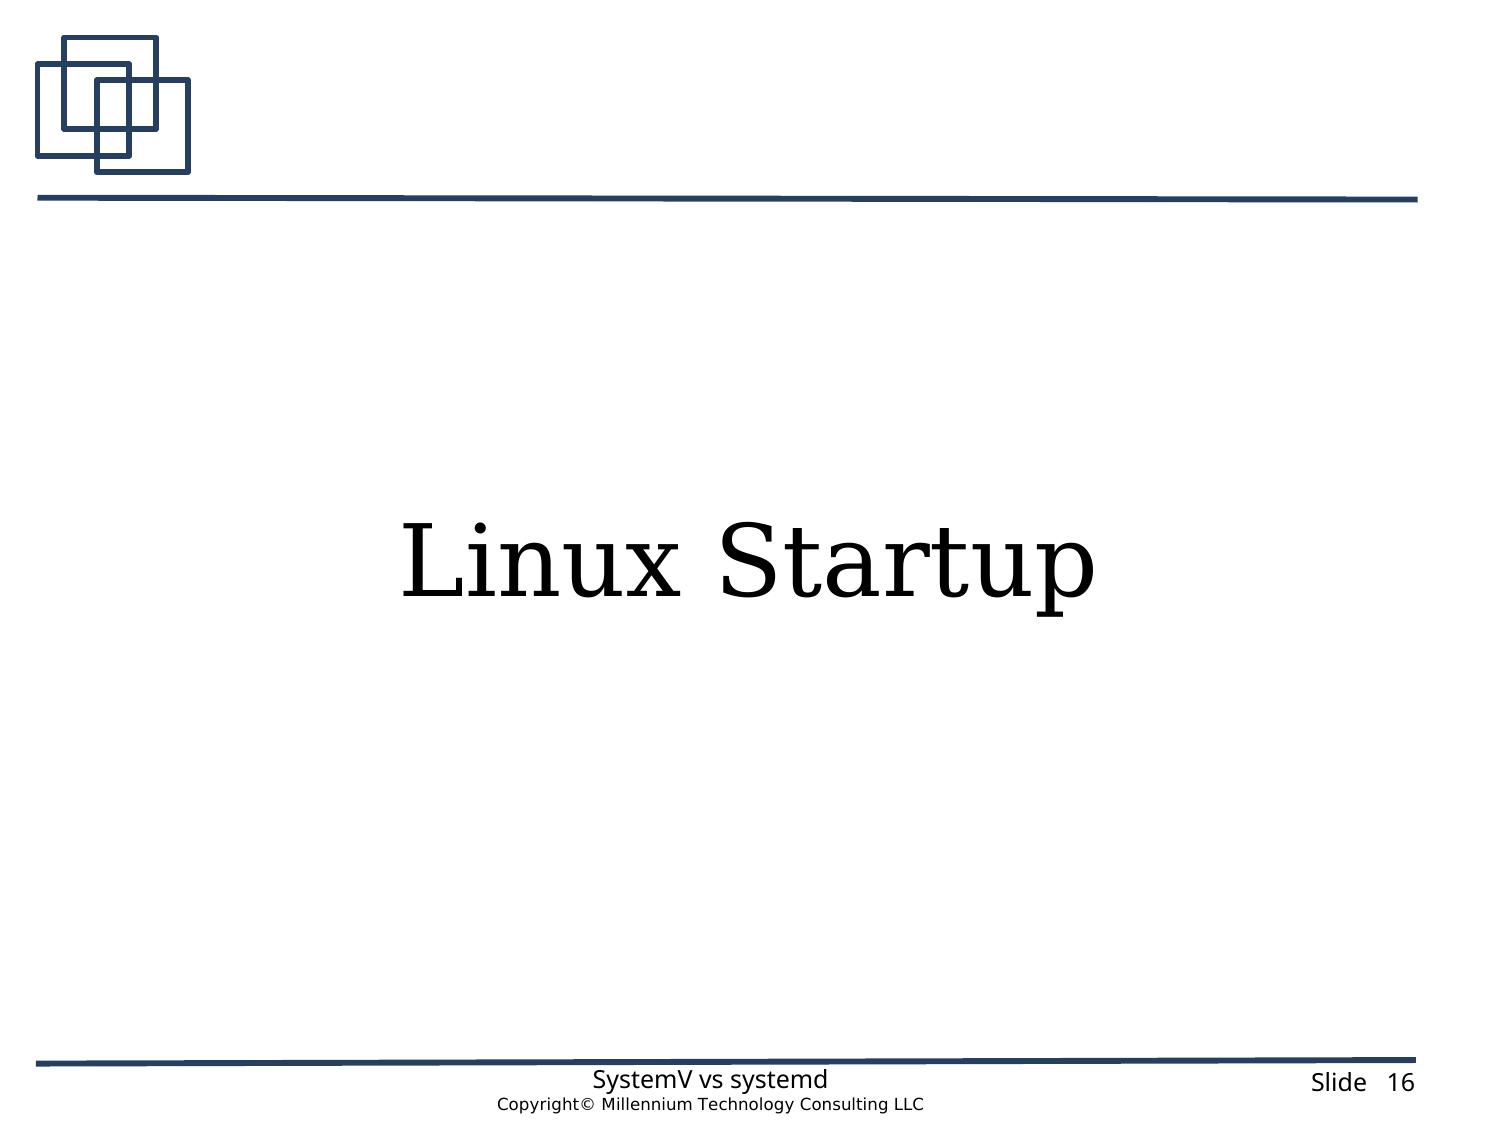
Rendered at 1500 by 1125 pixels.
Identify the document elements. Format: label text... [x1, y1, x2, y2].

subtitle Linux Startup [37, 0, 1425, 968]
